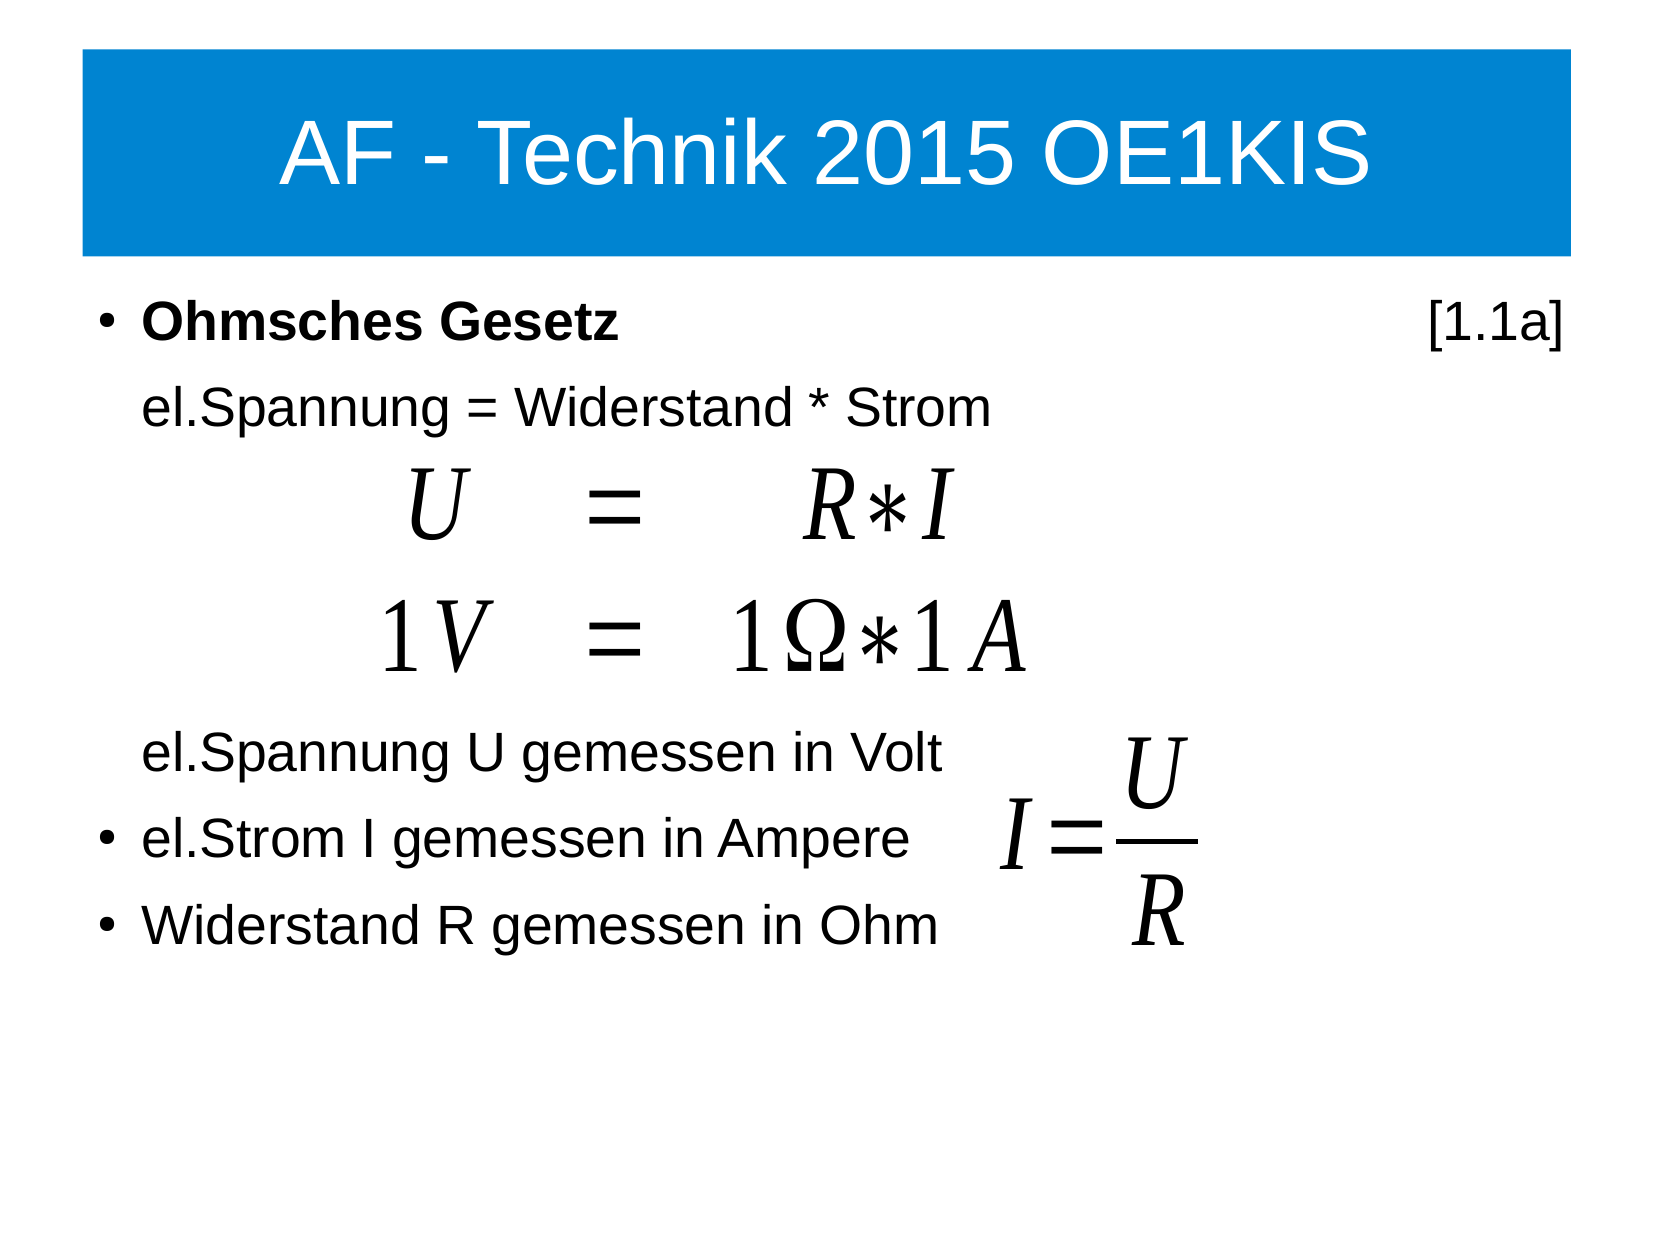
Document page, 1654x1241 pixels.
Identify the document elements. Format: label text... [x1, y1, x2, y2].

chart [362, 433, 1047, 693]
chart [980, 711, 1219, 969]
list Ohmsches Gesetz [1.1a] el.Spannung = Widerstand * Strom el.Spannung U gemessen in Volt el.Strom I gemessen in Ampere Widerstand R gemessen in Ohm [82, 290, 1571, 1010]
title AF - Technik 2015 OE1KIS [82, 49, 1571, 257]
